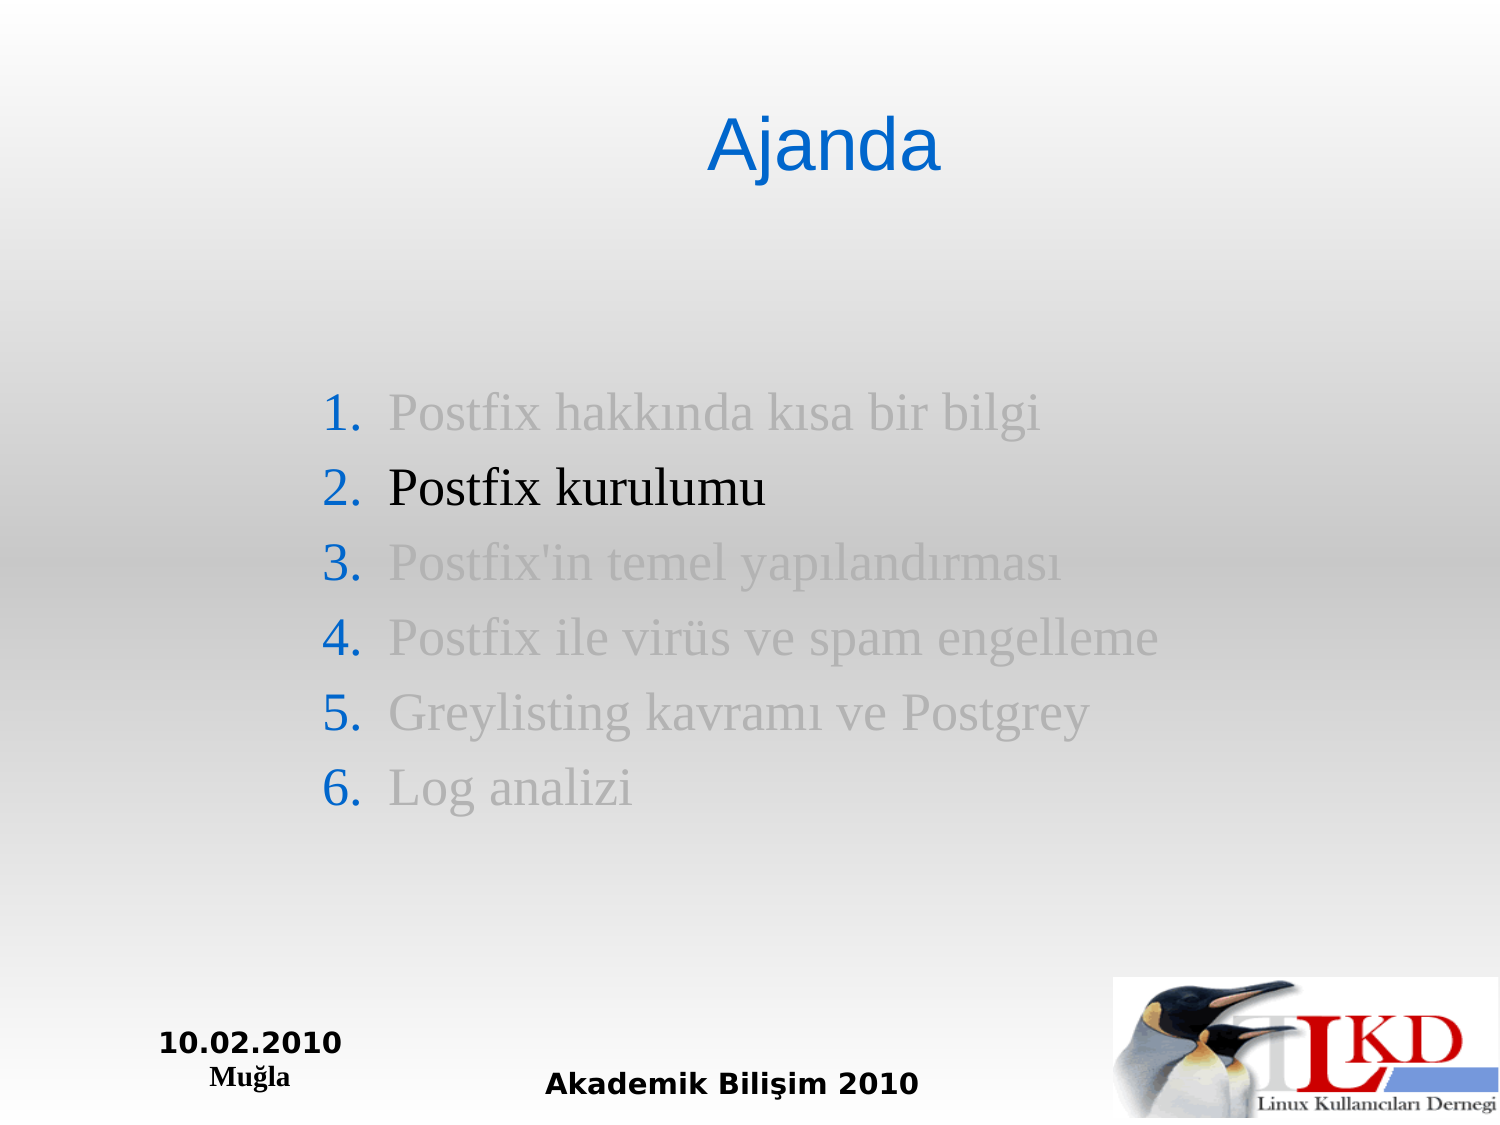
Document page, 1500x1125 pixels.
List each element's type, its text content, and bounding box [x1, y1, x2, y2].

title Ajanda [224, 49, 1425, 238]
picture [1113, 977, 1499, 1118]
subtitle Postfix hakkında kısa bir bilgi Postfix kurulumu Postfix'in temel yapılandırması Postfix ile virüs ve spam engelleme Greylisting kavramı ve Postgrey Log analizi [224, 299, 1425, 975]
